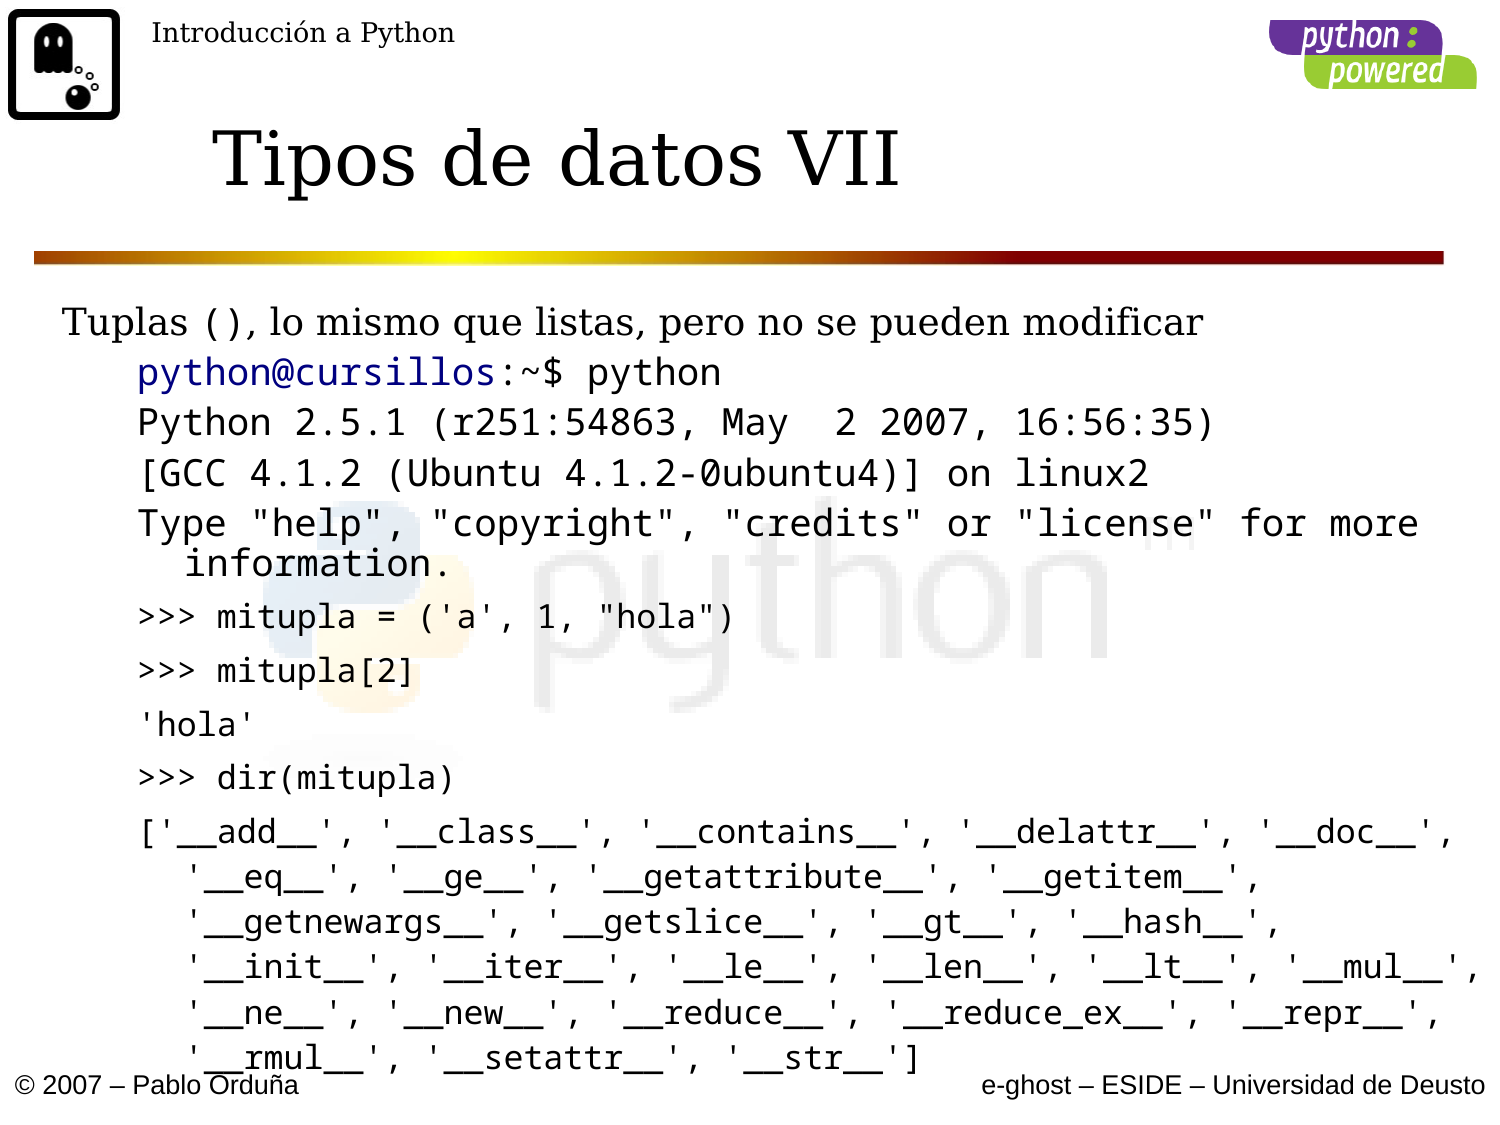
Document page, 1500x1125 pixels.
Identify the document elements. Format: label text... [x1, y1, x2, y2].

picture [5, 7, 125, 124]
title Tipos de datos VII [198, 0, 1477, 211]
list Tuplas (), lo mismo que listas, pero no se pueden modificar python@cursillos:~$ python Python 2.5.1 (r251:54863, May 2 2007, 16:56:35) [GCC 4.1.2 (Ubuntu 4.1.2-0ubuntu4)] on linux2 Type "help", "copyright", "credits" or "license" for more information. >>> mitupla = ('a', 1, "hola") >>> mitupla[2] 'hola' >>> dir(mitupla) ['__add__', '__class__', '__contains__', '__delattr__', '__doc__', '__eq__', '__ge__', '__getattribute__', '__getitem__', '__getnewargs__', '__getslice__', '__gt__', '__hash__', '__init__', '__iter__', '__le__', '__len__', '__lt__', '__mul__', '__ne__', '__new__', '__reduce__', '__reduce_ex__', '__repr__', '__rmul__', '__setattr__', '__str__'] [47, 295, 1500, 1125]
picture [34, 251, 1447, 266]
